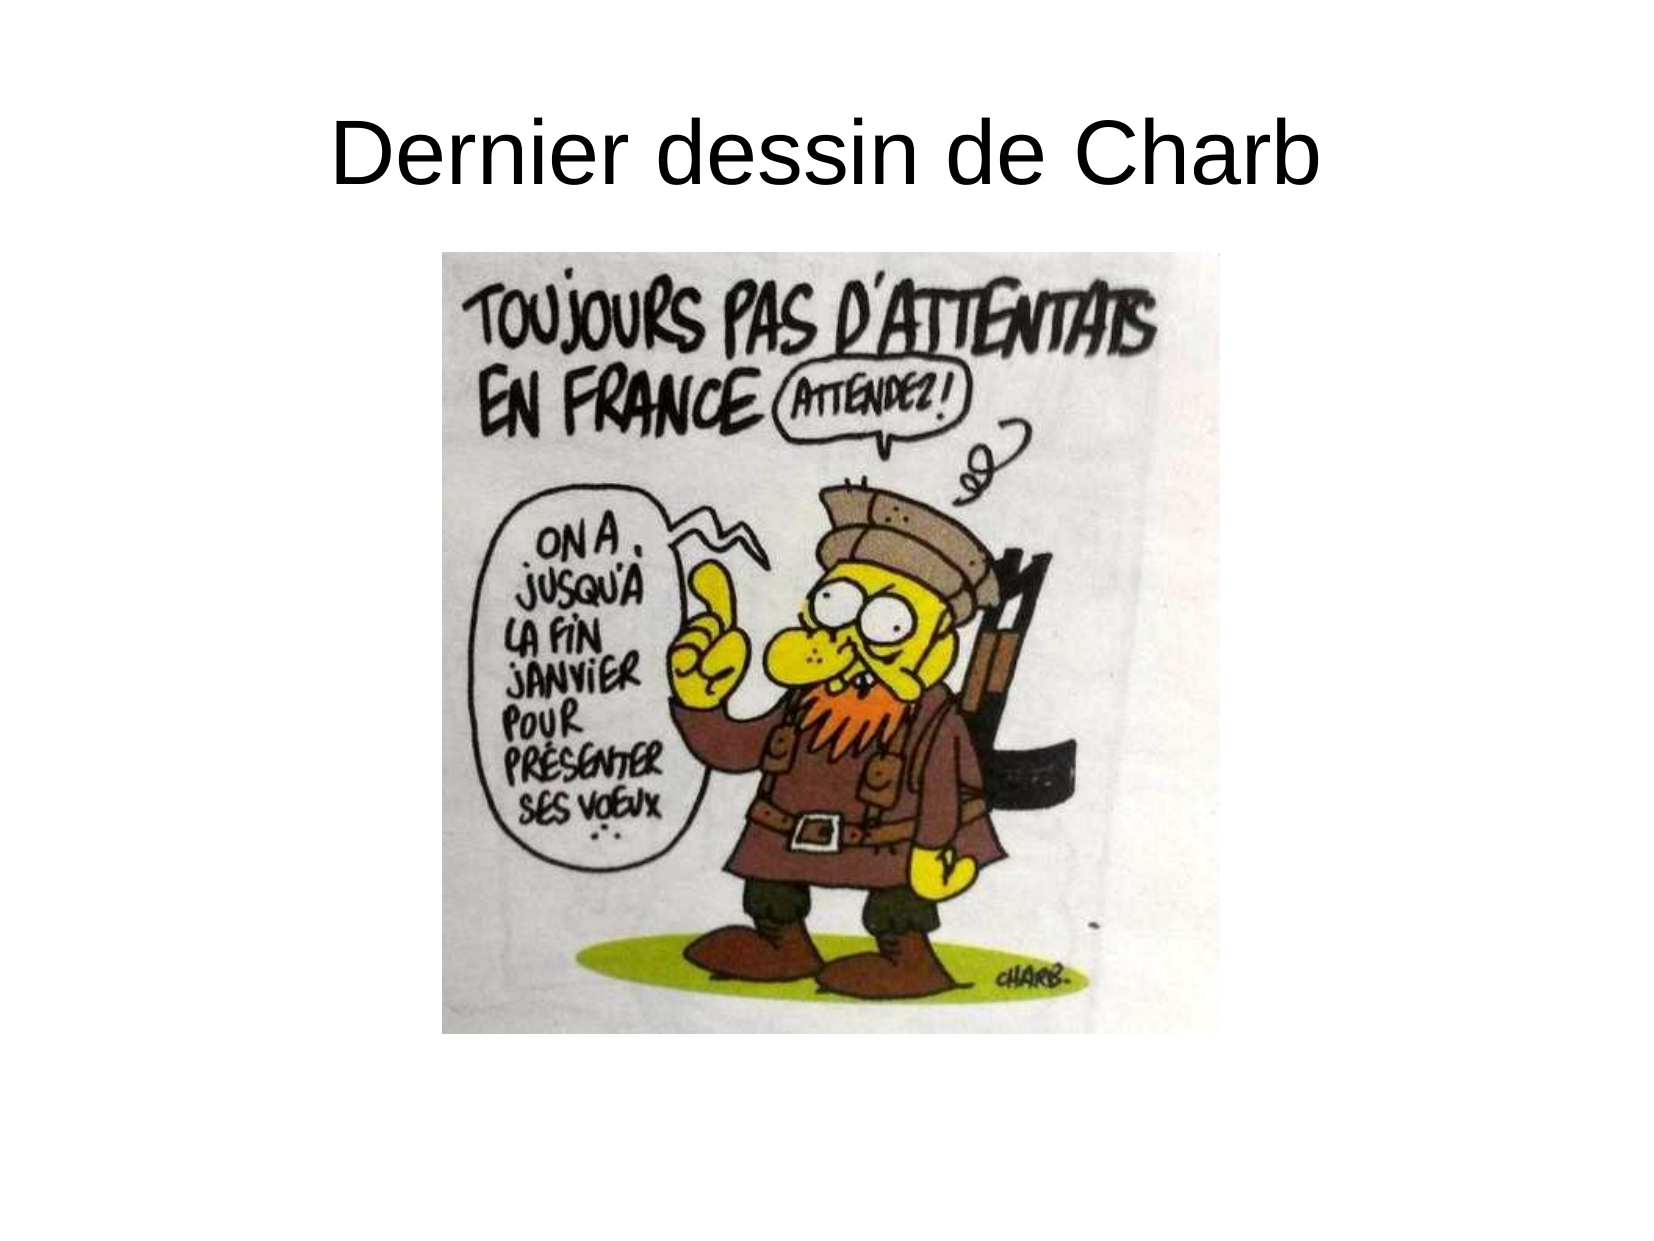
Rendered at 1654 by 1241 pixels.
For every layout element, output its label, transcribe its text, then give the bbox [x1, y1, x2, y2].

picture [442, 252, 1220, 1034]
title Dernier dessin de Charb [82, 49, 1571, 257]
